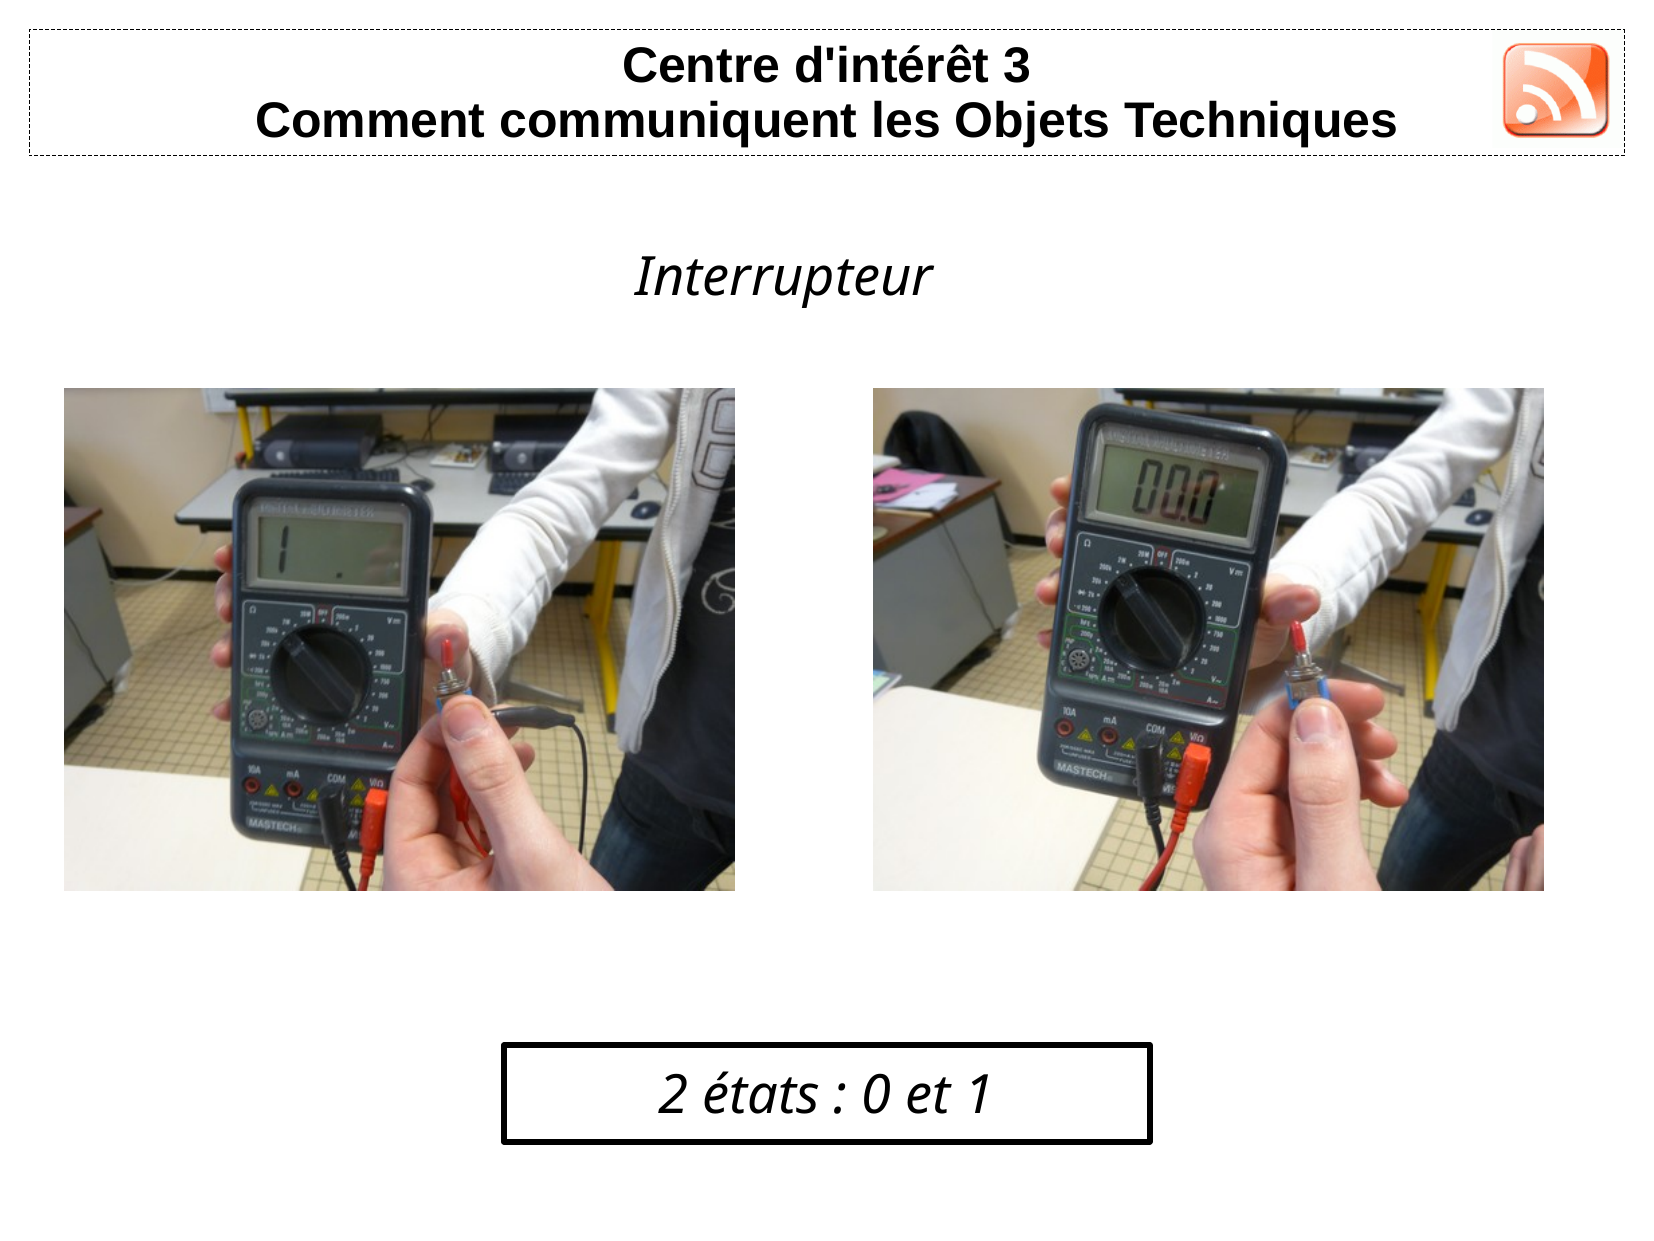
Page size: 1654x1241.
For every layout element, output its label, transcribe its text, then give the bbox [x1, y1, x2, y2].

picture [873, 388, 1544, 891]
text_box Centre d'intérêt 3 Comment communiquent les Objets Techniques [29, 29, 1625, 156]
text_box 2 états : 0 et 1 [503, 1045, 1150, 1142]
text_box Interrupteur [621, 230, 1033, 321]
picture [64, 388, 735, 891]
